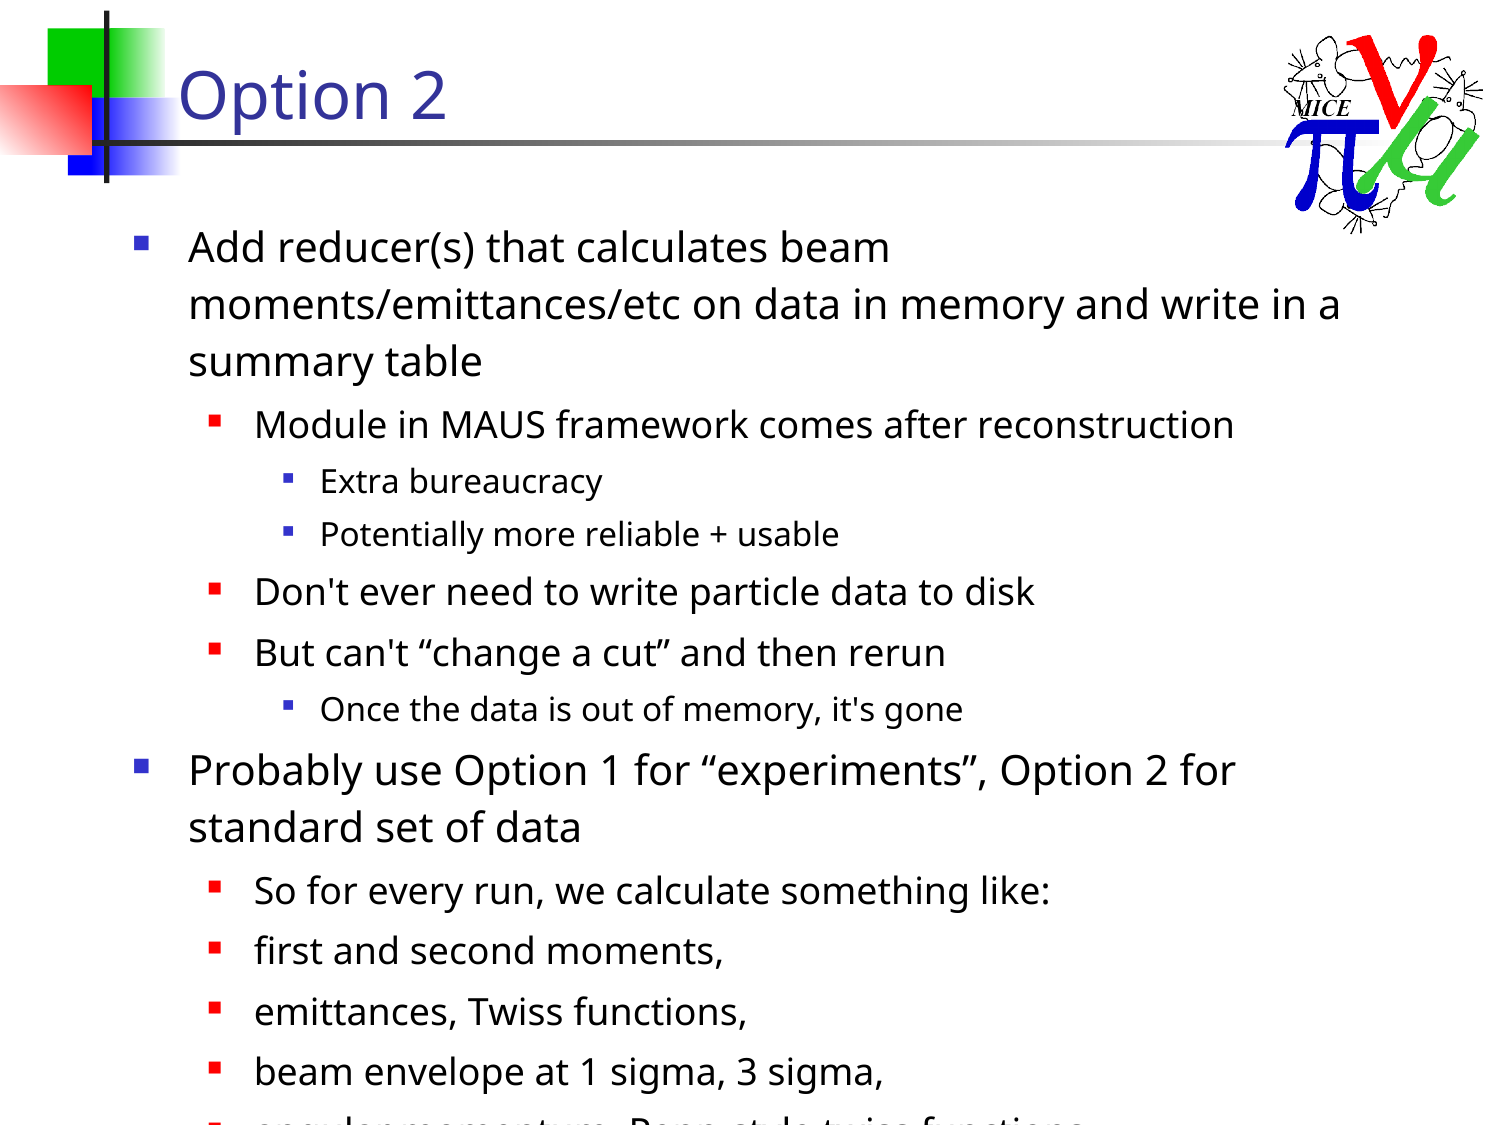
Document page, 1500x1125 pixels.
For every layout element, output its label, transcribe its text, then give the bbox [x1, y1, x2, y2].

picture [1264, 5, 1500, 251]
list Add reducer(s) that calculates beam moments/emittances/etc on data in memory and write in a summary table Module in MAUS framework comes after reconstruction Extra bureaucracy Potentially more reliable + usable Don't ever need to write particle data to disk But can't “change a cut” and then rerun Once the data is out of memory, it's gone Probably use Option 1 for “experiments”, Option 2 for standard set of data So for every run, we calculate something like: first and second moments, emittances, Twiss functions, beam envelope at 1 sigma, 3 sigma, angular momentum, Penn-style twiss functions, dispersions, ... [117, 210, 1393, 1095]
title Option 2 [162, 0, 1441, 188]
